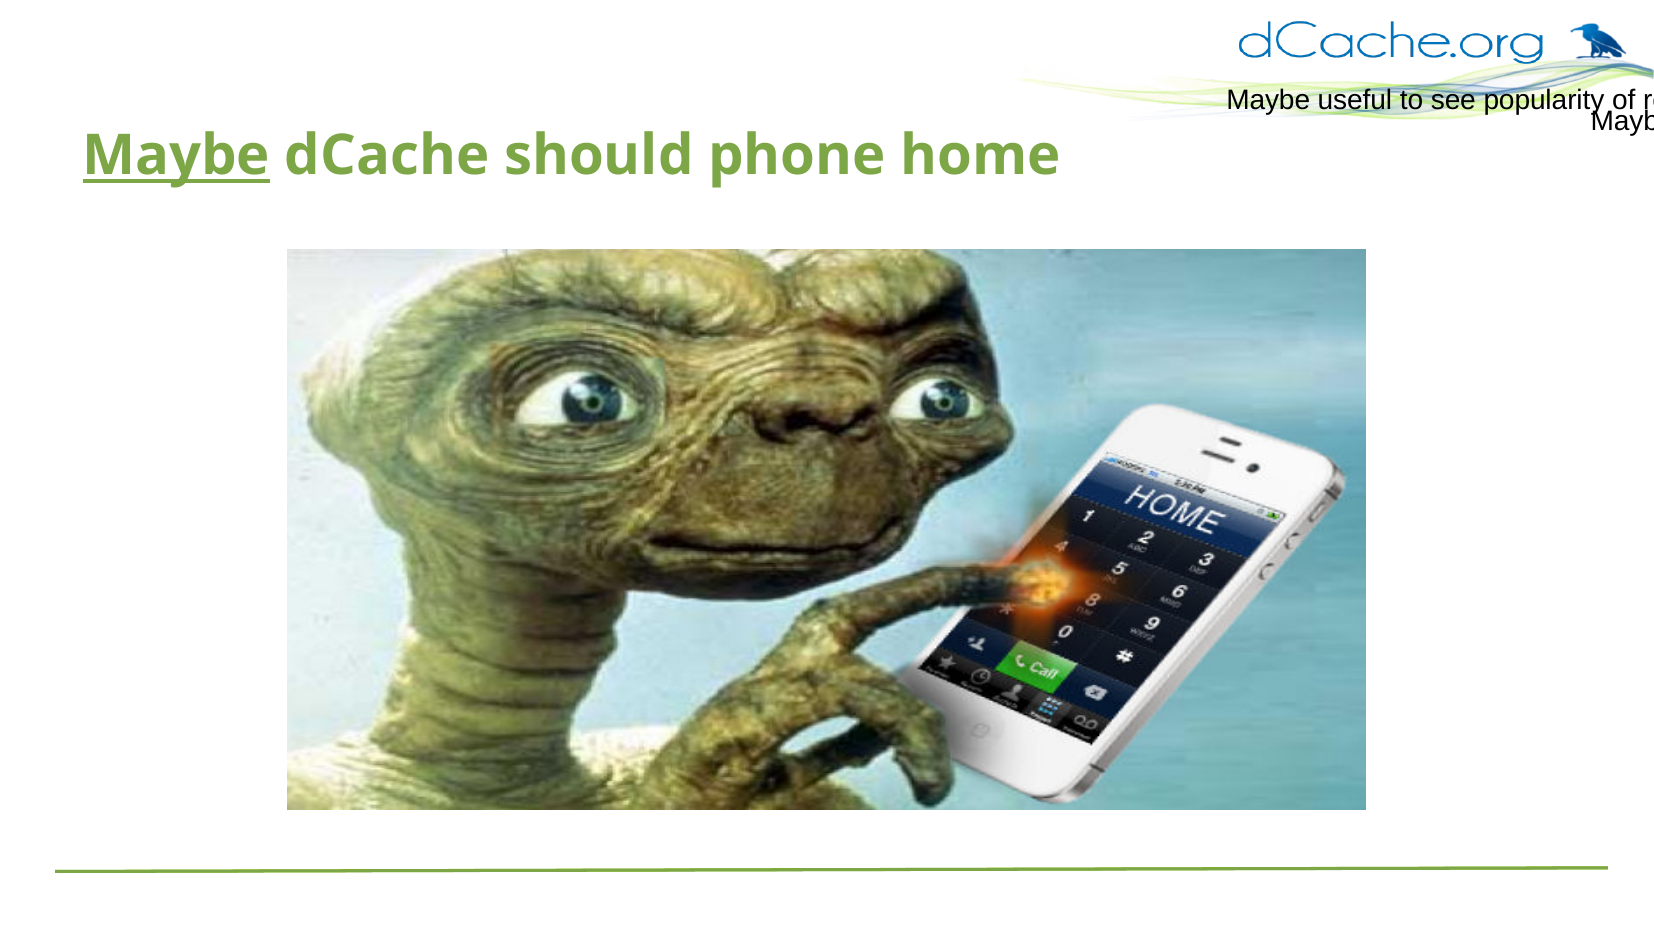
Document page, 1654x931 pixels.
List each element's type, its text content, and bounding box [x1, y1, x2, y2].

title Maybe dCache should phone home [82, 116, 1605, 189]
text_box Maybe useful to see popularity of releases [1575, 98, 1654, 145]
picture [287, 249, 1366, 810]
text_box Maybe useful to see popularity of releases [1211, 76, 1654, 124]
picture [956, 12, 1654, 116]
